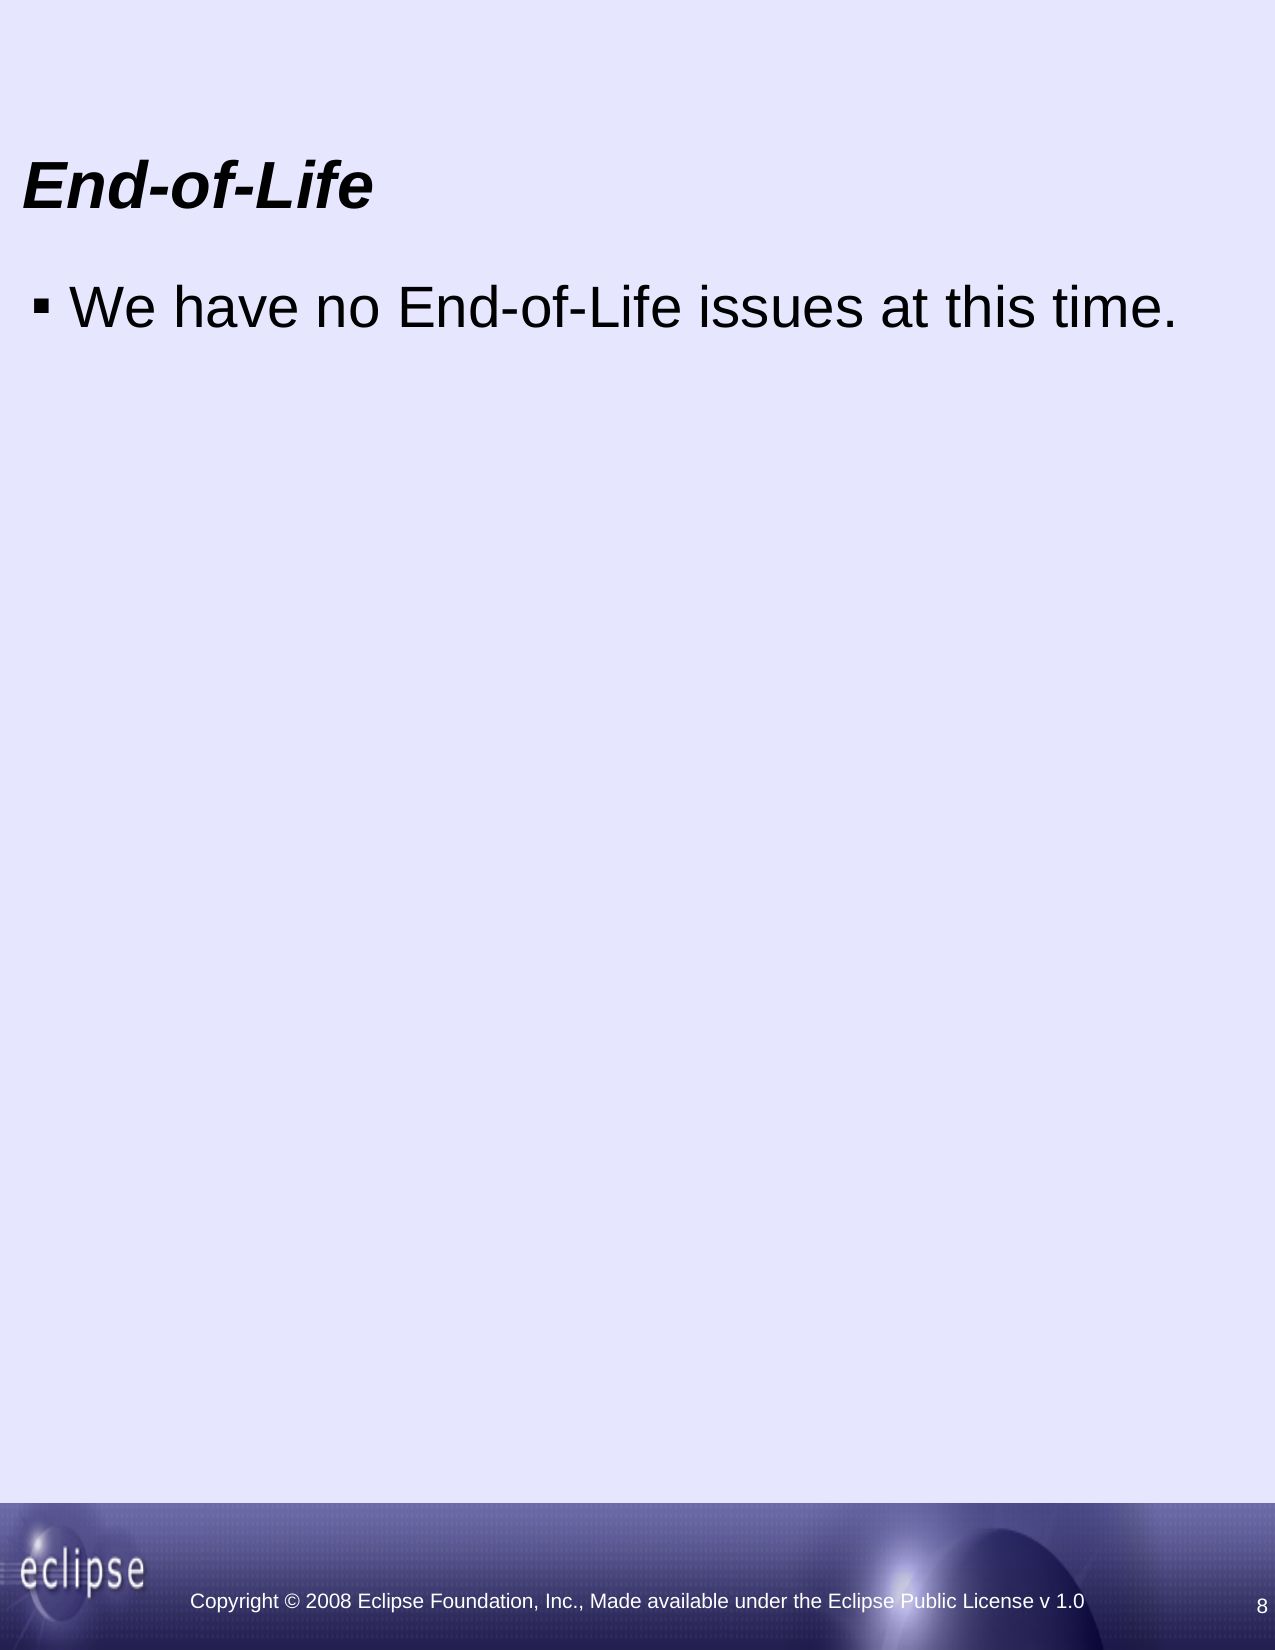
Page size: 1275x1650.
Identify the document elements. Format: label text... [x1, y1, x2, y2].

picture [0, 1503, 1275, 1650]
list We have no End-of-Life issues at this time. [31, 274, 1244, 1497]
title End-of-Life [22, 123, 1253, 252]
